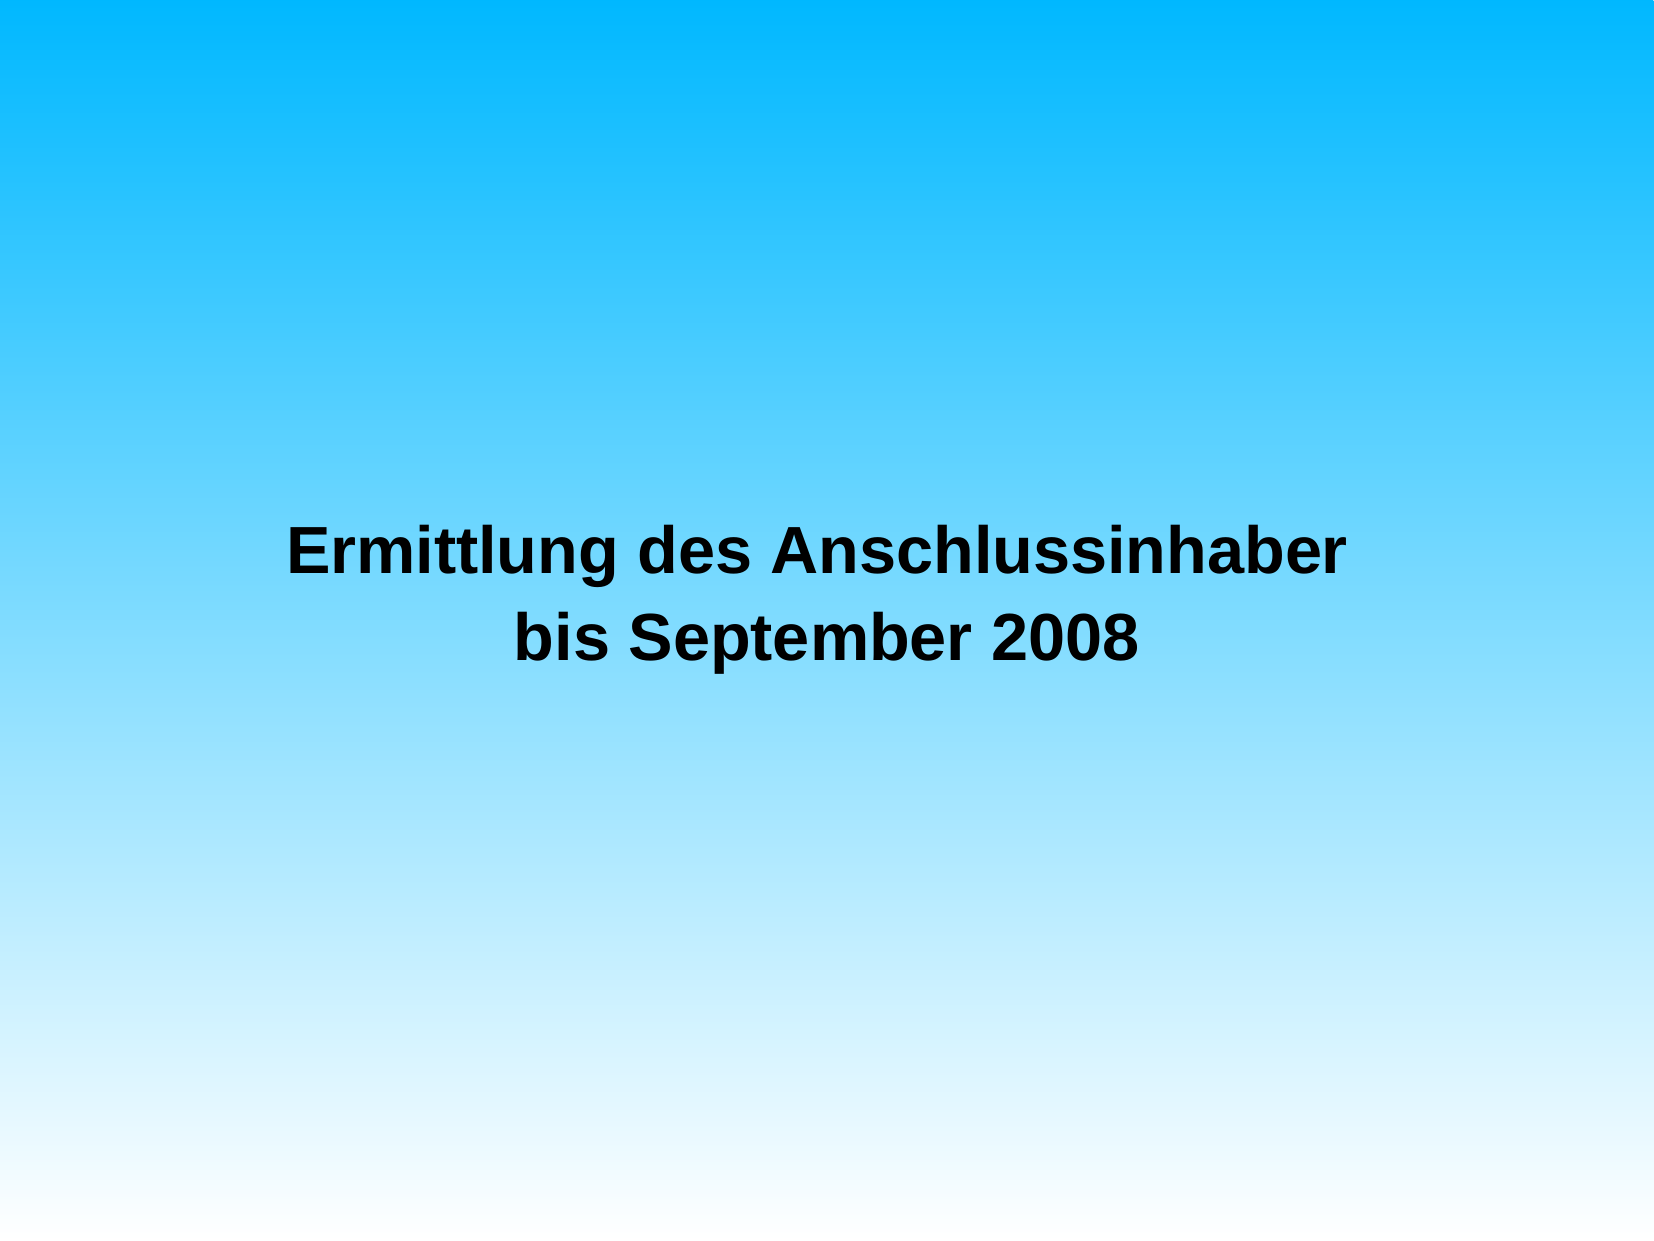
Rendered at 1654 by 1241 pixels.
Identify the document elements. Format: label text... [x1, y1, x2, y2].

text_box Ermittlung des Anschlussinhaber bis September 2008 [0, 531, 1654, 709]
